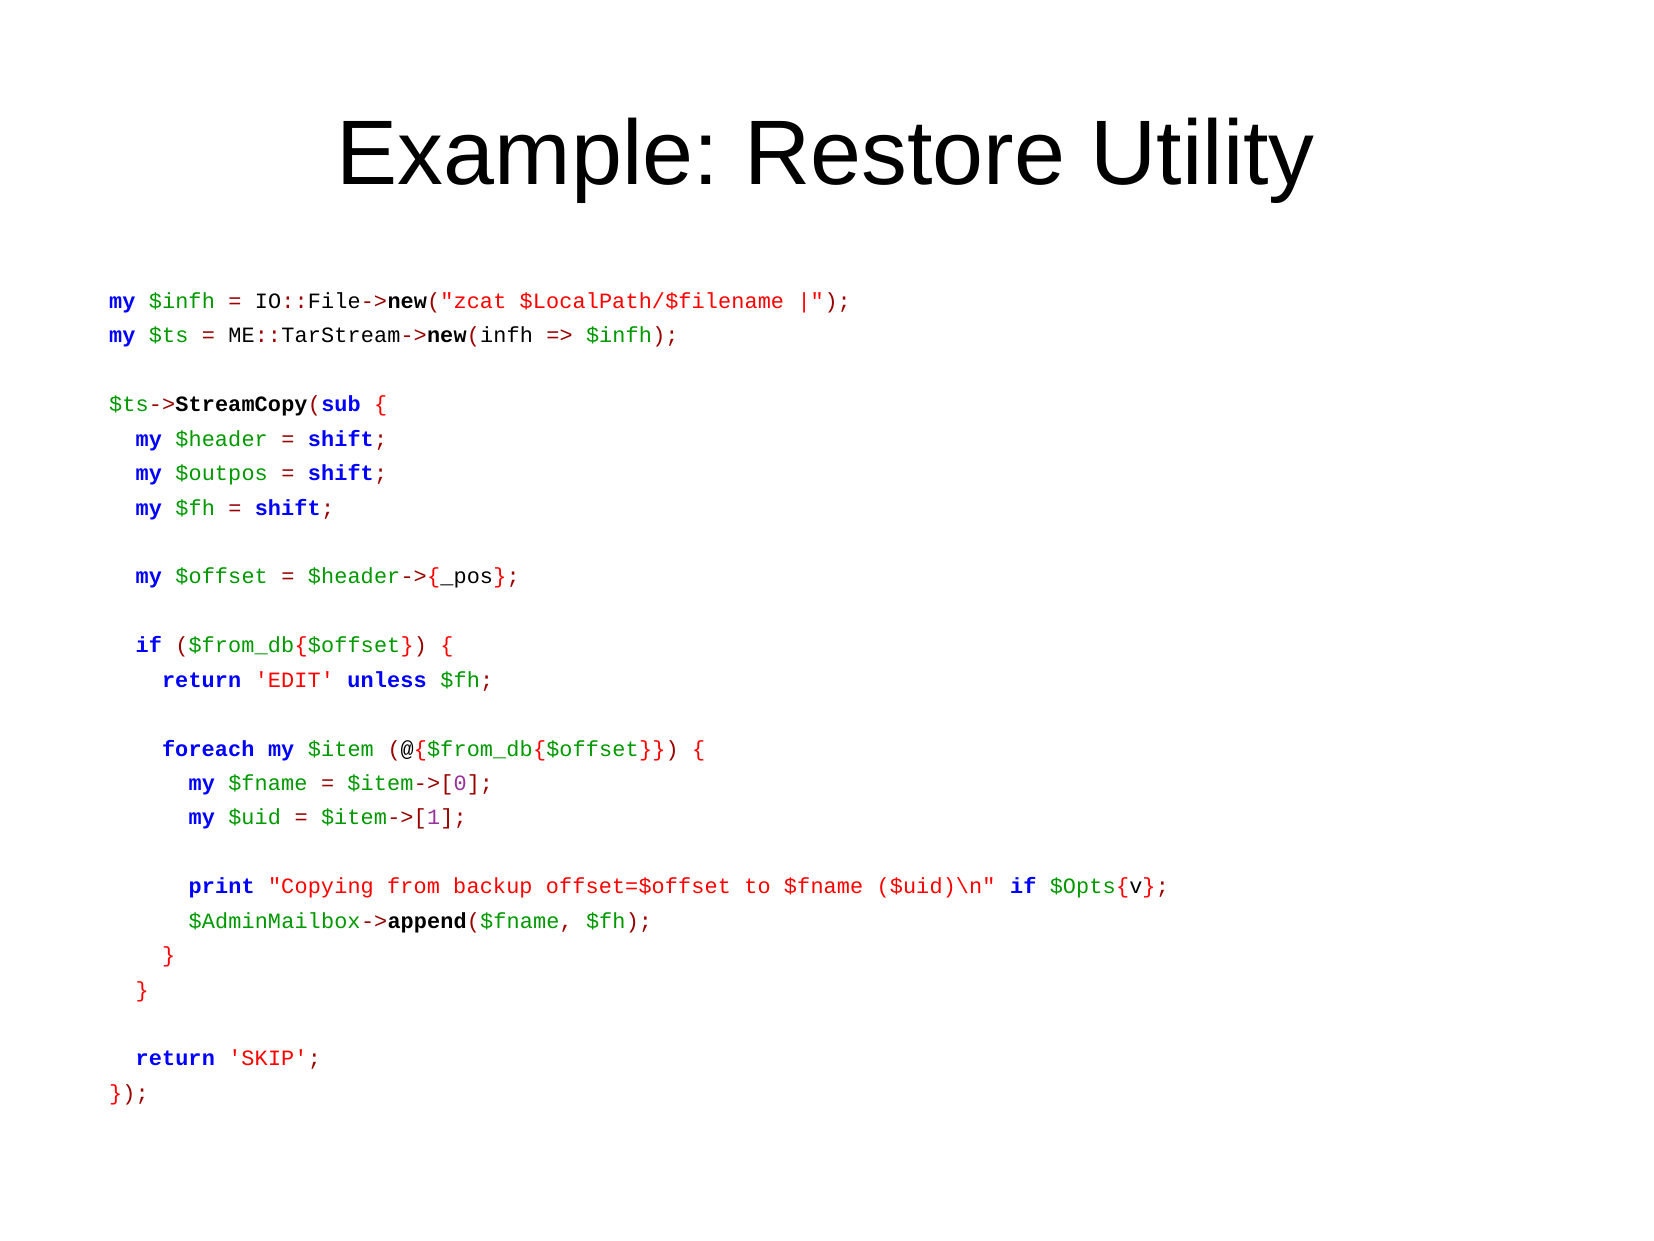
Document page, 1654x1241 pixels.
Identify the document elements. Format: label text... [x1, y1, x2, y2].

list my $infh = IO::File->new("zcat $LocalPath/$filename |"); my $ts = ME::TarStream->new(infh => $infh); $ts->StreamCopy(sub { my $header = shift; my $outpos = shift; my $fh = shift; my $offset = $header->{_pos}; if ($from_db{$offset}) { return 'EDIT' unless $fh; foreach my $item (@{$from_db{$offset}}) { my $fname = $item->[0]; my $uid = $item->[1]; print "Copying from backup offset=$offset to $fname ($uid)\n" if $Opts{v}; $AdminMailbox->append($fname, $fh); } } return 'SKIP'; }); [82, 290, 1571, 1109]
title Example: Restore Utility [82, 49, 1571, 257]
